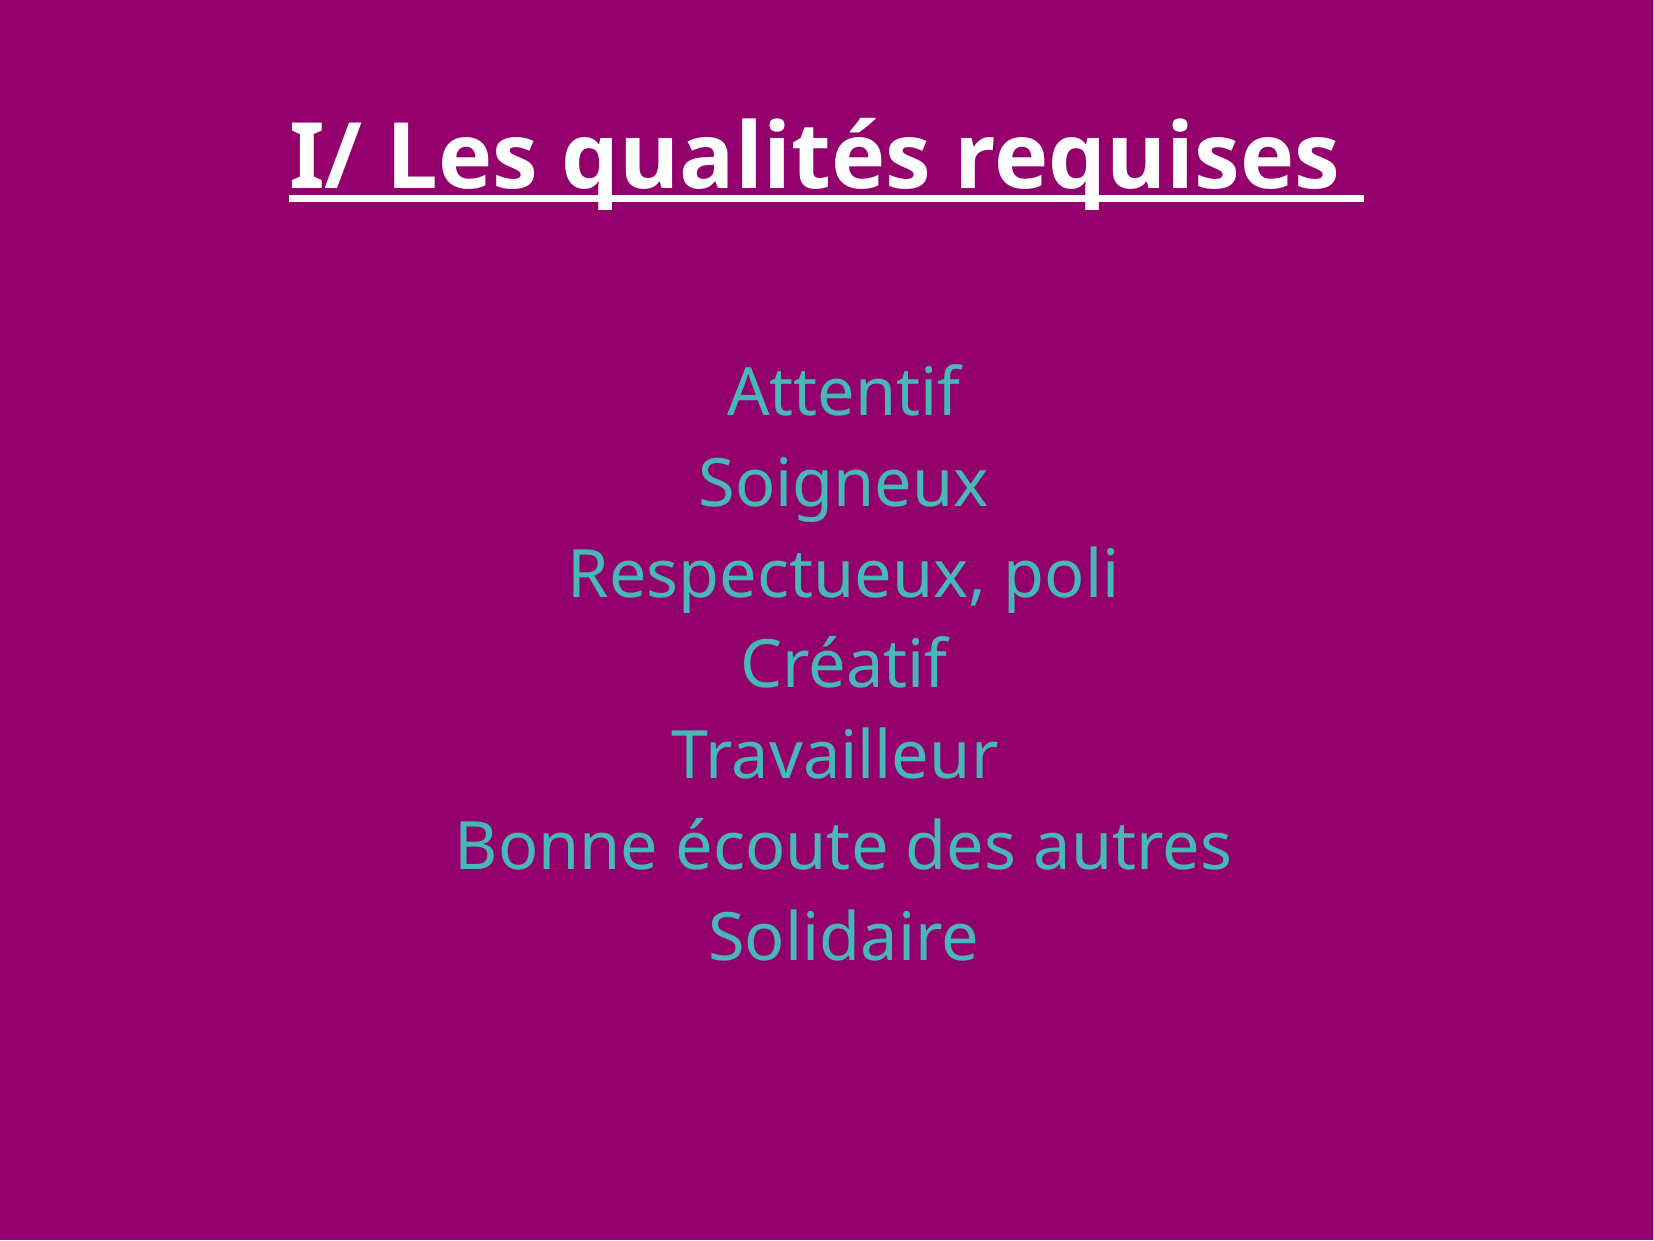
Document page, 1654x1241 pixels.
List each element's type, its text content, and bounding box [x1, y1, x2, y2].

subtitle Attentif Soigneux Respectueux, poli Créatif Travailleur Bonne écoute des autres Solidaire [82, 297, 1571, 1102]
title I/ Les qualités requises [82, 49, 1571, 257]
